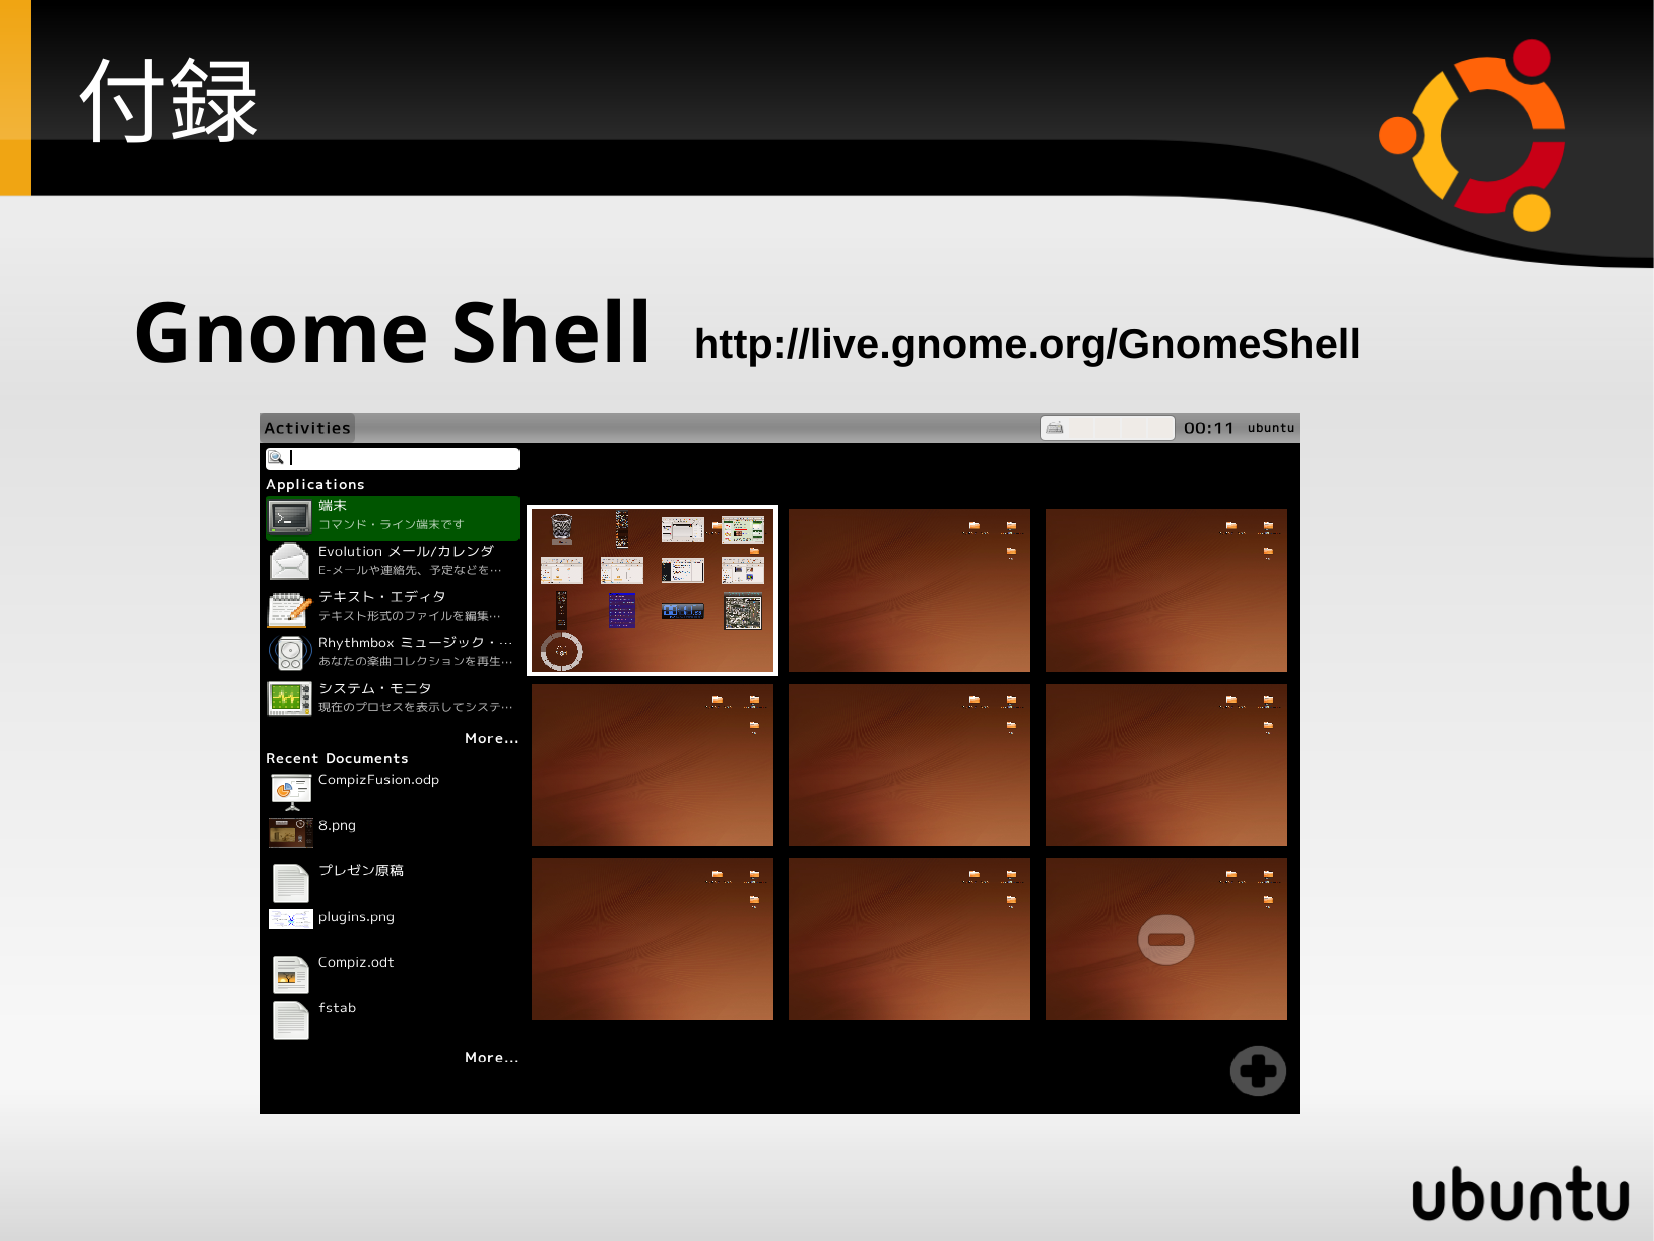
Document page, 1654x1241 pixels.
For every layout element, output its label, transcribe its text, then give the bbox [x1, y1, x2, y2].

title 付録 [76, 7, 1565, 200]
picture [0, 0, 1654, 1241]
text_box Gnome Shell [118, 265, 680, 417]
text_box http://live.gnome.org/GnomeShell [679, 313, 1506, 382]
